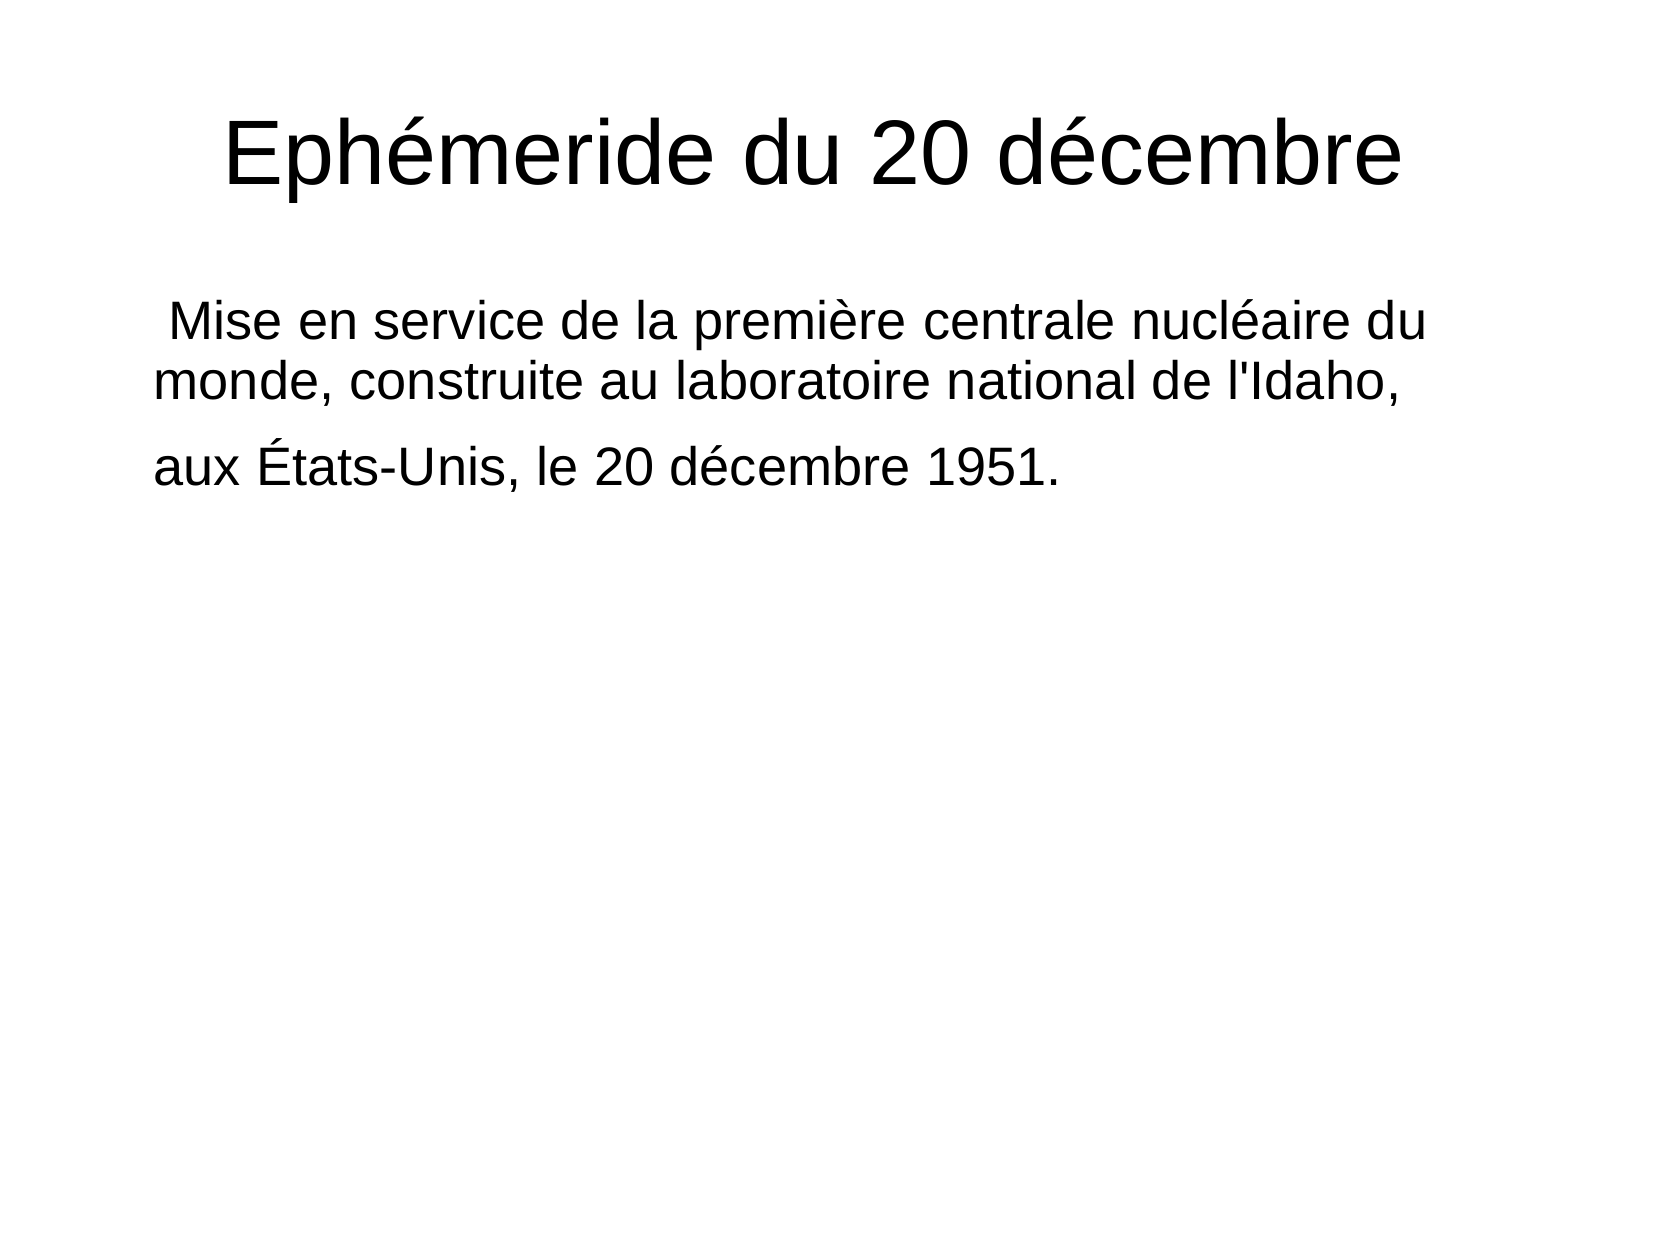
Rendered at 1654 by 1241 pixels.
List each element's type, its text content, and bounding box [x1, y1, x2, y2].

title Ephémeride du 20 décembre [82, 49, 1571, 257]
list Mise en service de la première centrale nucléaire du monde, construite au laboratoire national de l'Idaho, aux États-Unis, le 20 décembre 1951. [82, 290, 1571, 749]
